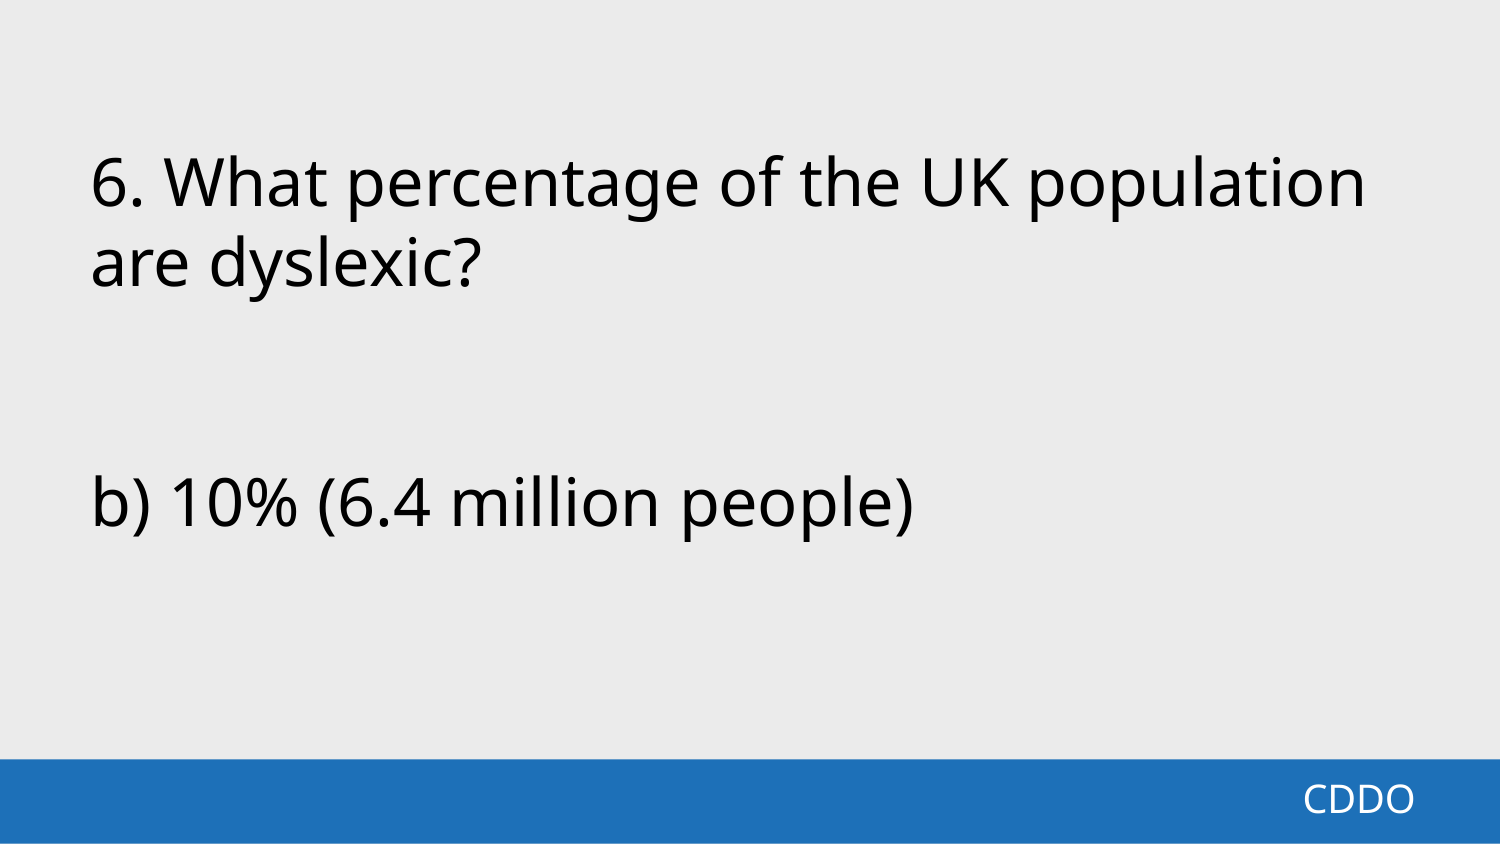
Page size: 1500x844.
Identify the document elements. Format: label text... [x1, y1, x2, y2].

text_box 6. What percentage of the UK population are dyslexic? b) 10% (6.4 million people) [87, 0, 1416, 760]
